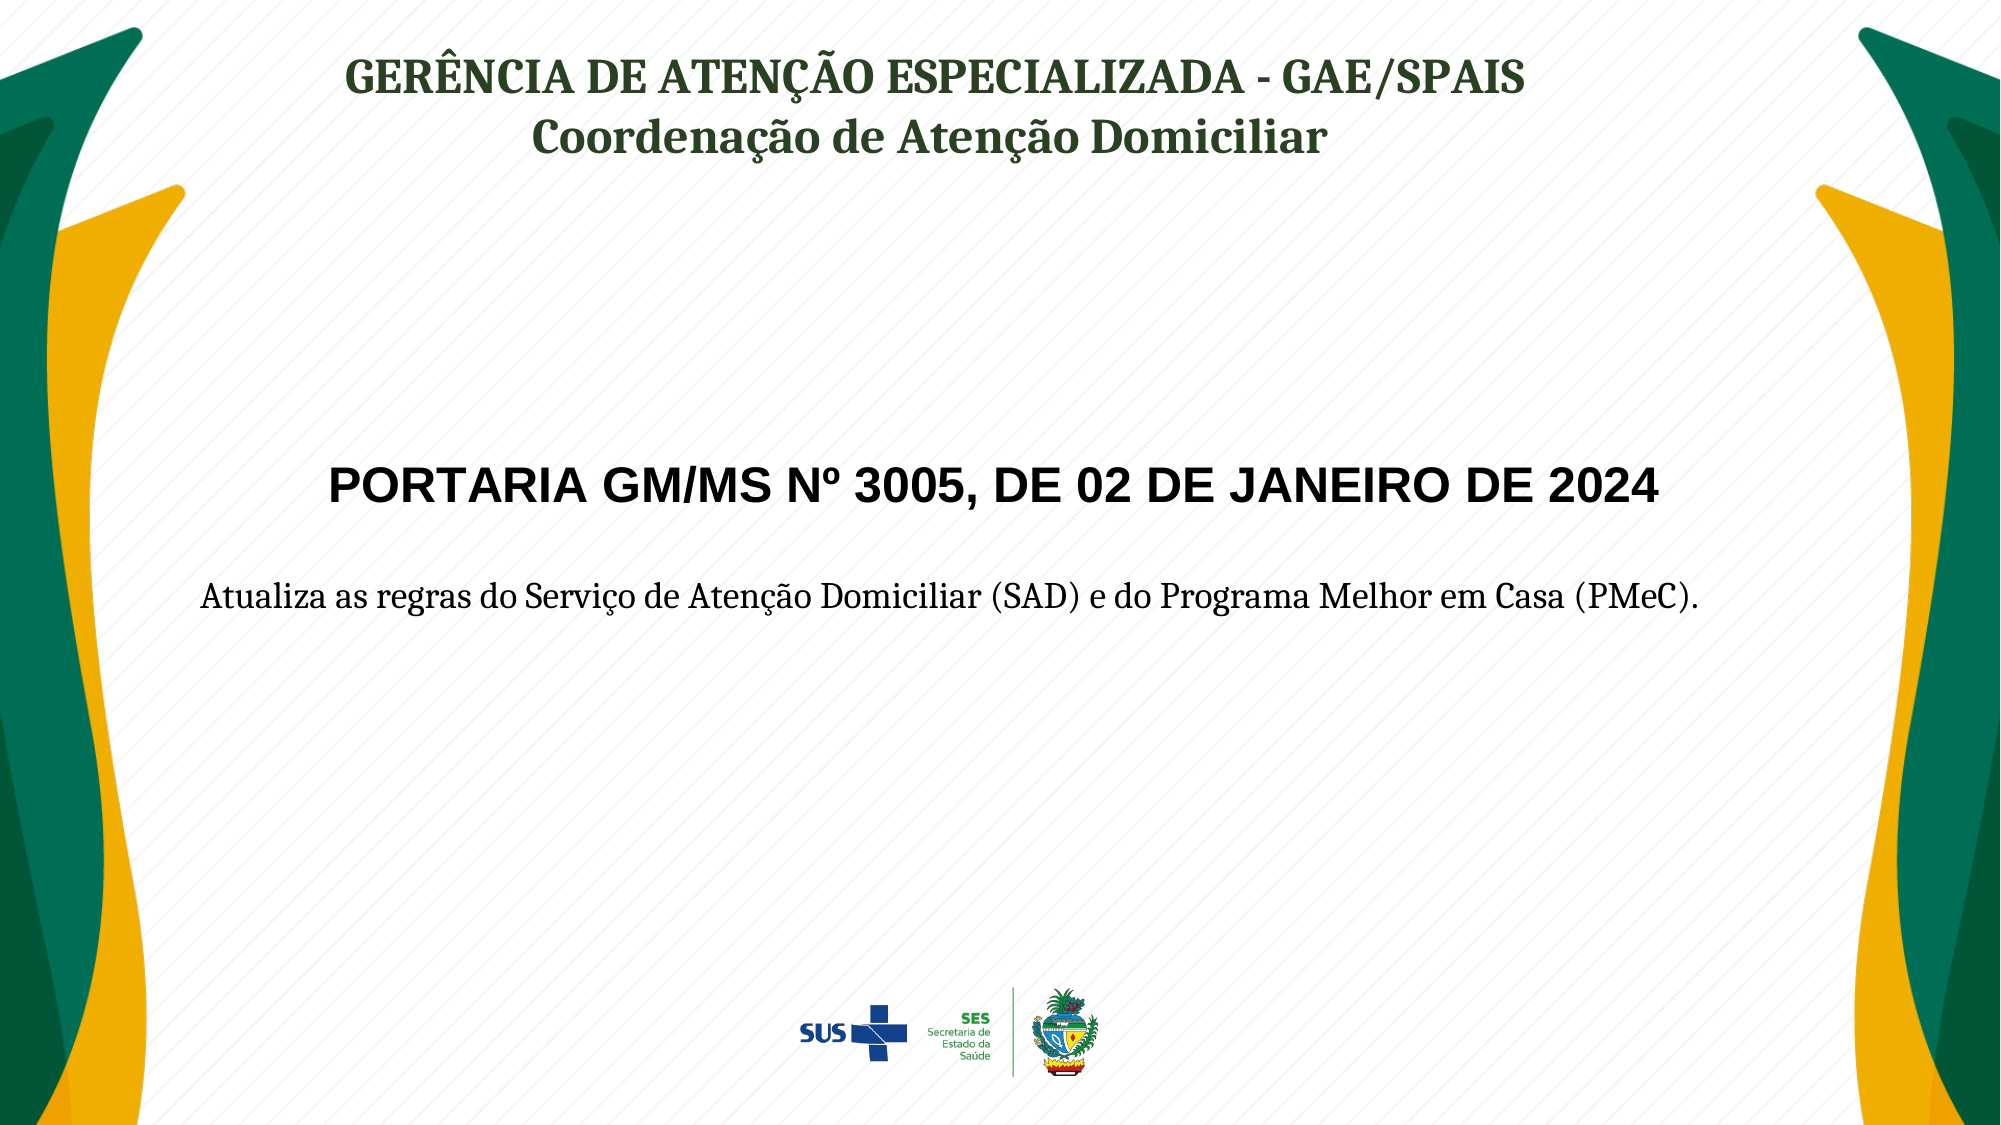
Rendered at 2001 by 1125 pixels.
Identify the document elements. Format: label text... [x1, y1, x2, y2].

picture [0, 0, 2001, 1125]
text_box GERÊNCIA DE ATENÇÃO ESPECIALIZADA - GAE/SPAIS Coordenação de Atenção Domiciliar [197, 35, 1675, 268]
text_box PORTARIA GM/MS Nº 3005, DE 02 DE JANEIRO DE 2024 Atualiza as regras do Serviço de Atenção Domiciliar (SAD) e do Programa Melhor em Casa (PMeC). [185, 312, 1804, 750]
